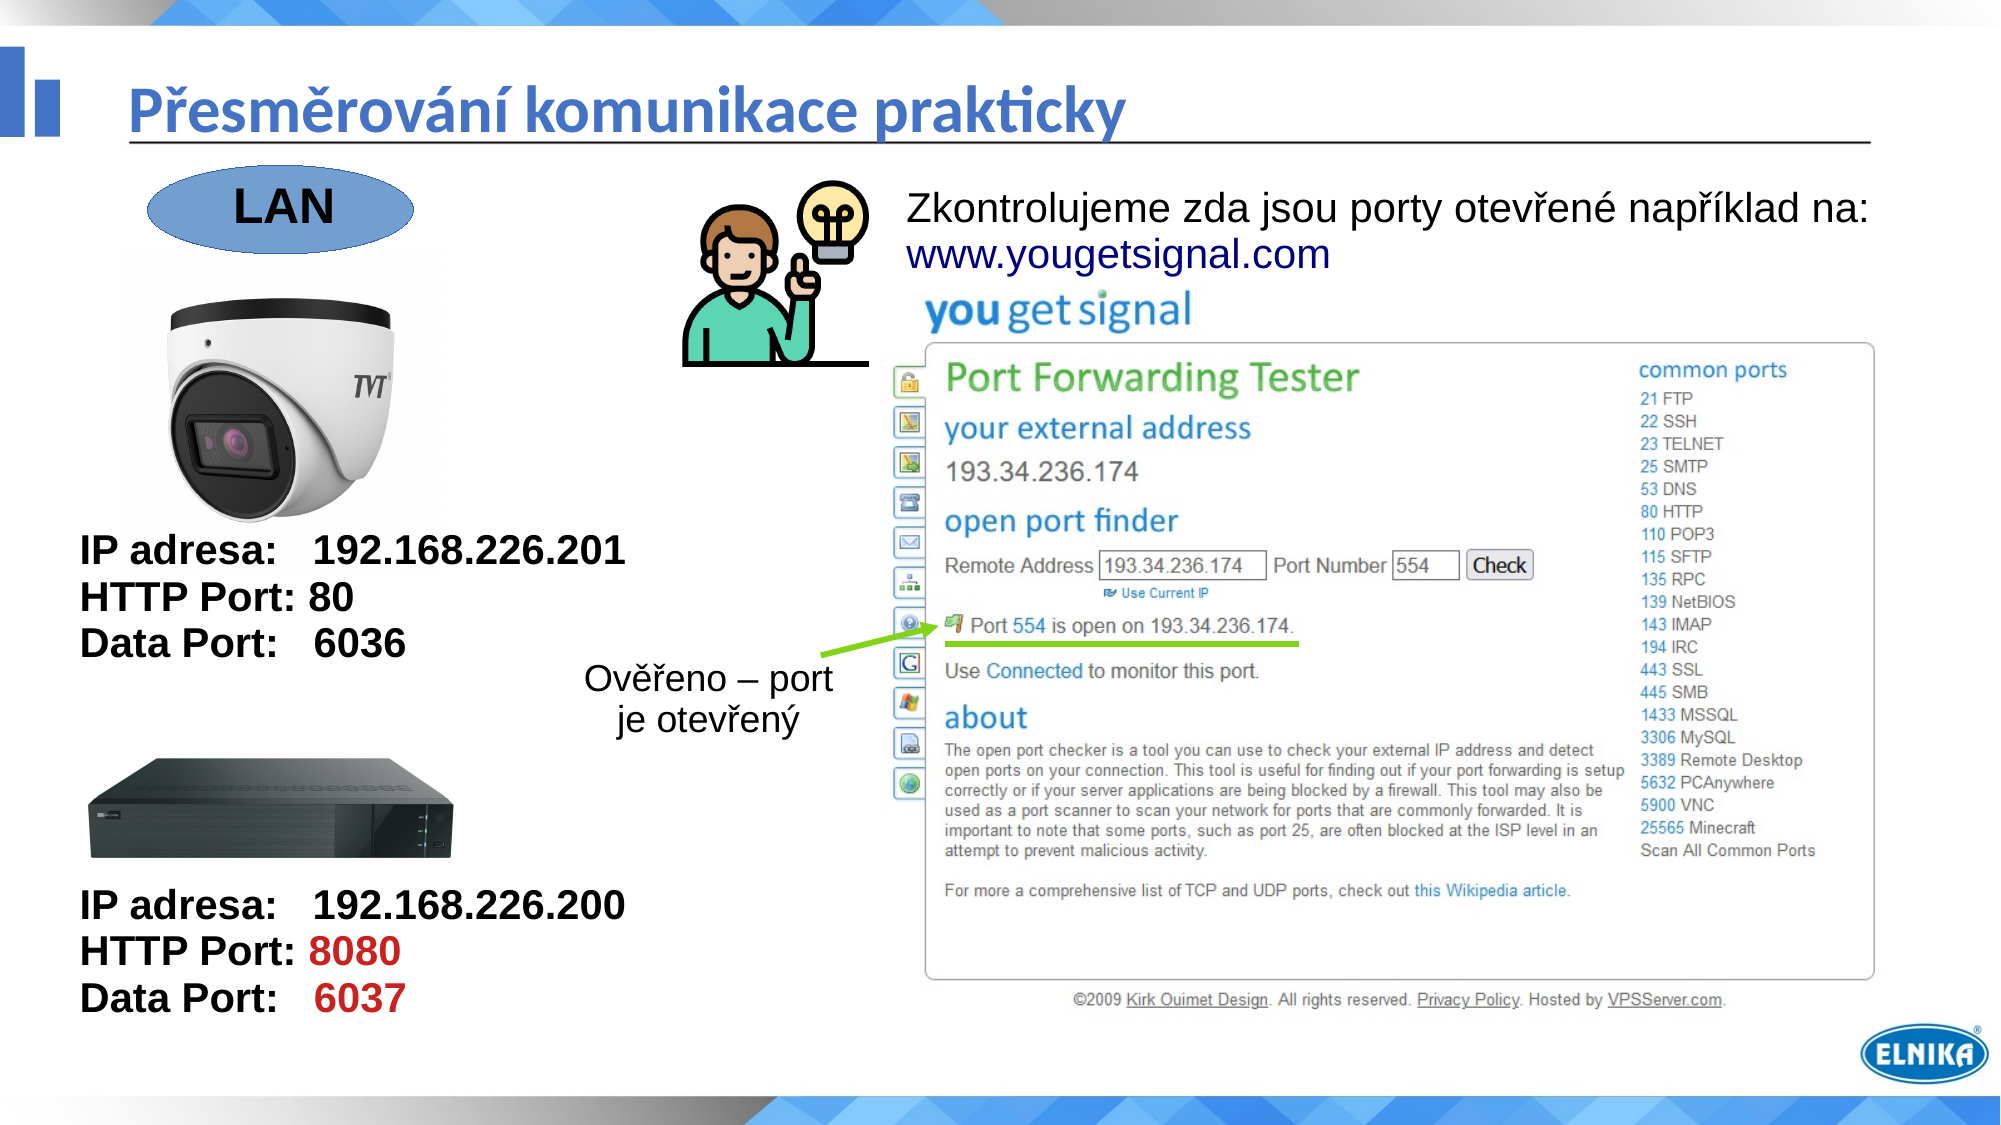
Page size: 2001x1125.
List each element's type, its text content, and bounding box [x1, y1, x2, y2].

text_box Ověřeno – port je otevřený [560, 649, 857, 798]
text_box LAN [218, 171, 378, 298]
text_box IP adresa: 192.168.226.200 HTTP Port: 8080 Data Port: 6037 [64, 873, 656, 1076]
text_box Zkontrolujeme zda jsou porty otevřené například na: www.yougetsignal.com [885, 171, 1920, 385]
text_box IP adresa: 192.168.226.201 HTTP Port: 80 Data Port: 6036 [64, 519, 656, 721]
text_box Přesměrování komunikace prakticky [78, 58, 1211, 154]
text_box [147, 165, 346, 249]
text_box [378, 179, 414, 240]
picture [0, 0, 2001, 1125]
